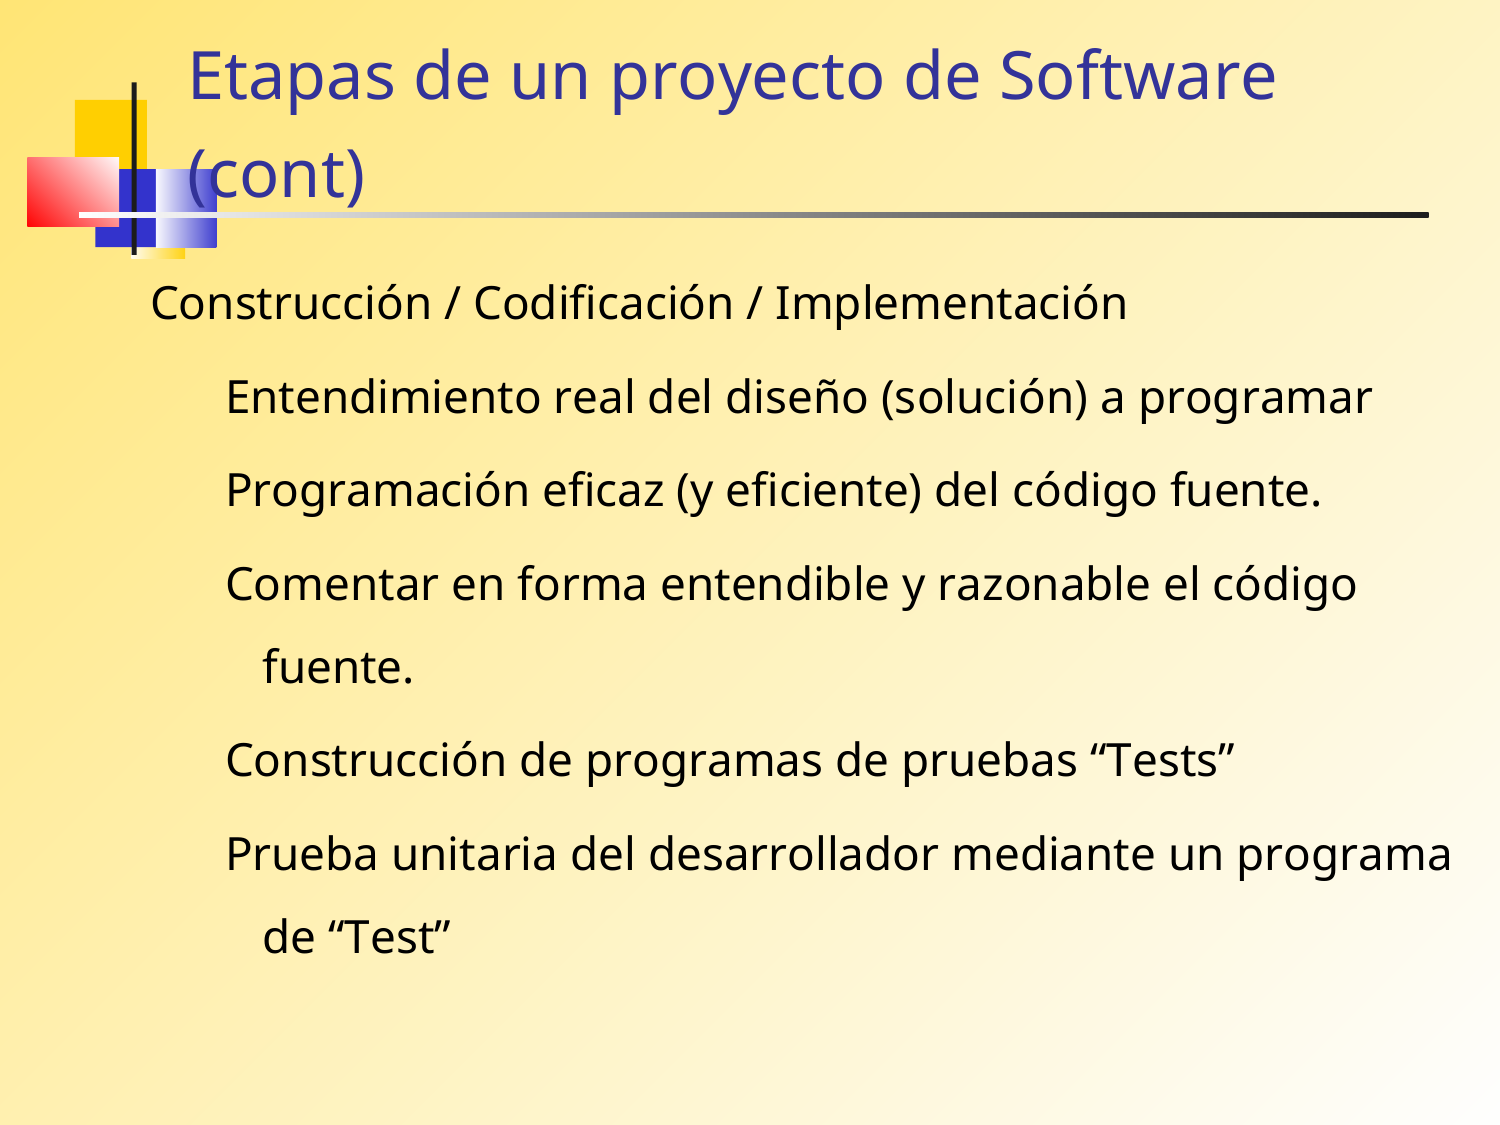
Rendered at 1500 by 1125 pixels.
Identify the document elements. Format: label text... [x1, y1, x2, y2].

list Construcción / Codificación / Implementación Entendimiento real del diseño (solución) a programar Programación eficaz (y eficiente) del código fuente. Comentar en forma entendible y razonable el código fuente. Construcción de programas de pruebas “Tests” Prueba unitaria del desarrollador mediante un programa de “Test” [75, 249, 1461, 1034]
title Etapas de un proyecto de Software (cont)‏ [187, 32, 1464, 205]
